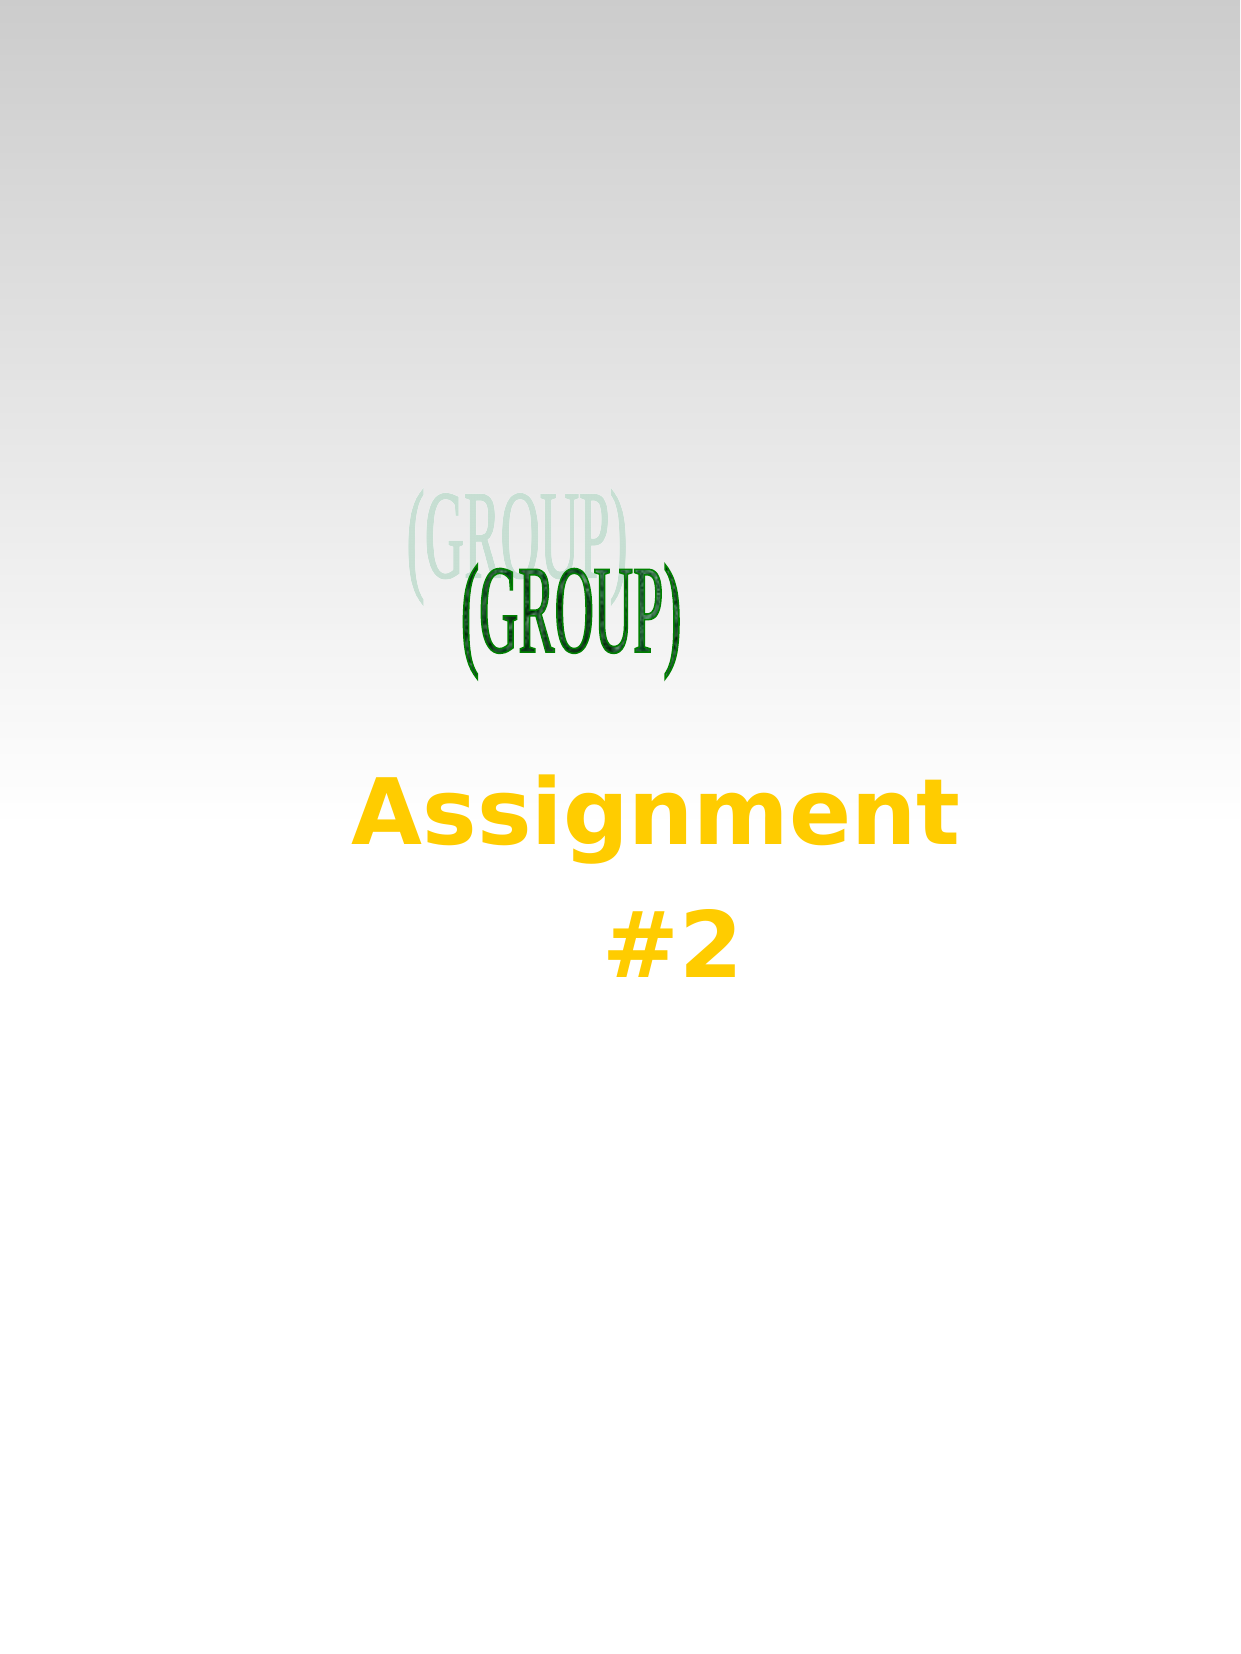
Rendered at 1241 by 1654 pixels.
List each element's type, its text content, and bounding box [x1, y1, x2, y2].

text_box (GROUP) [665, 564, 680, 679]
text_box (GROUP) [519, 569, 555, 653]
text_box (GROUP) [481, 568, 517, 654]
text_box (GROUP) [556, 568, 592, 654]
title Assignment #2 [295, 738, 1050, 994]
text_box (GROUP) [463, 564, 478, 679]
text_box (GROUP) [594, 569, 632, 654]
text_box (GROUP) [634, 569, 662, 653]
